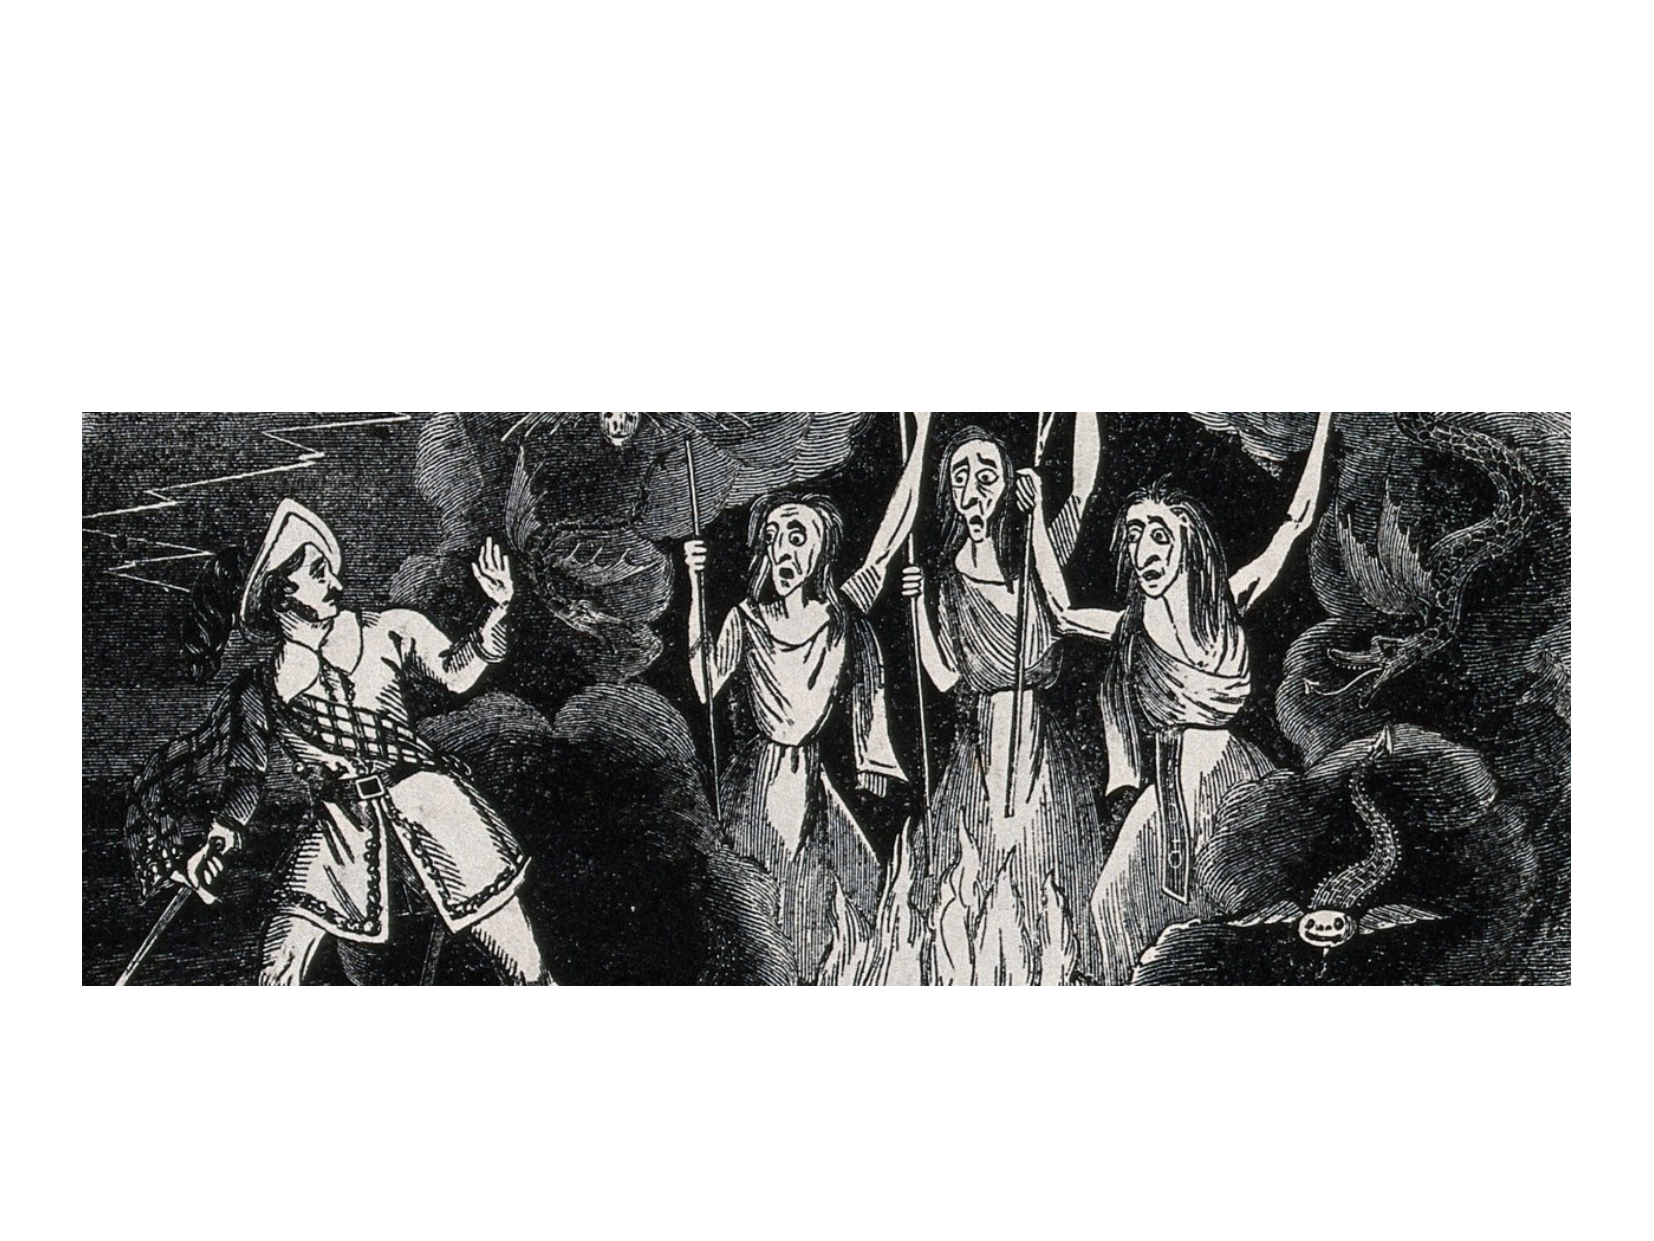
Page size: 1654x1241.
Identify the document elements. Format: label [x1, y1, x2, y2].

picture [82, 412, 1571, 986]
